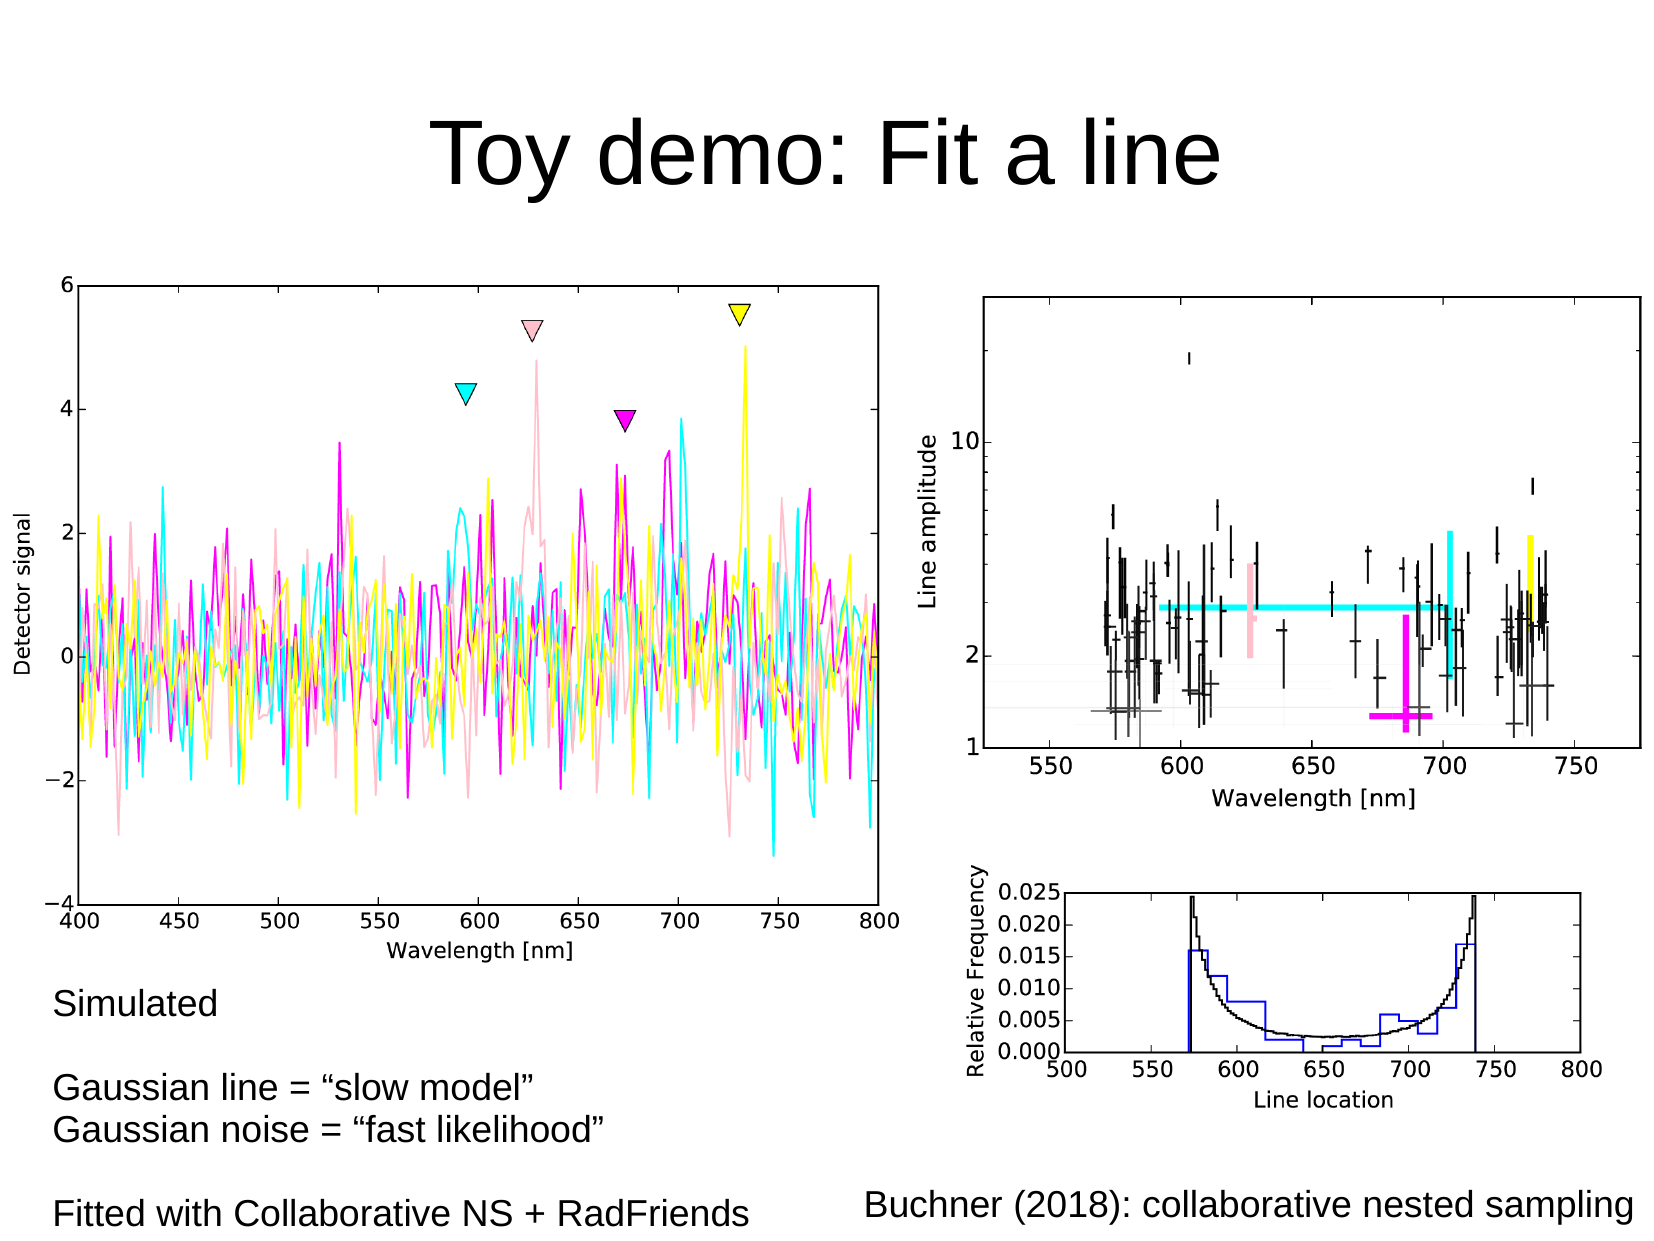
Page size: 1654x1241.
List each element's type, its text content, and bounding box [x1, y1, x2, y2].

picture [0, 262, 1654, 976]
picture [953, 854, 1613, 1126]
title Toy demo: Fit a line [82, 49, 1571, 257]
text_box Buchner (2018): collaborative nested sampling [901, 1176, 1654, 1241]
text_box Simulated Gaussian line = “slow model” Gaussian noise = “fast likelihood” Fitted with Collaborative NS + RadFriends [37, 975, 901, 1241]
